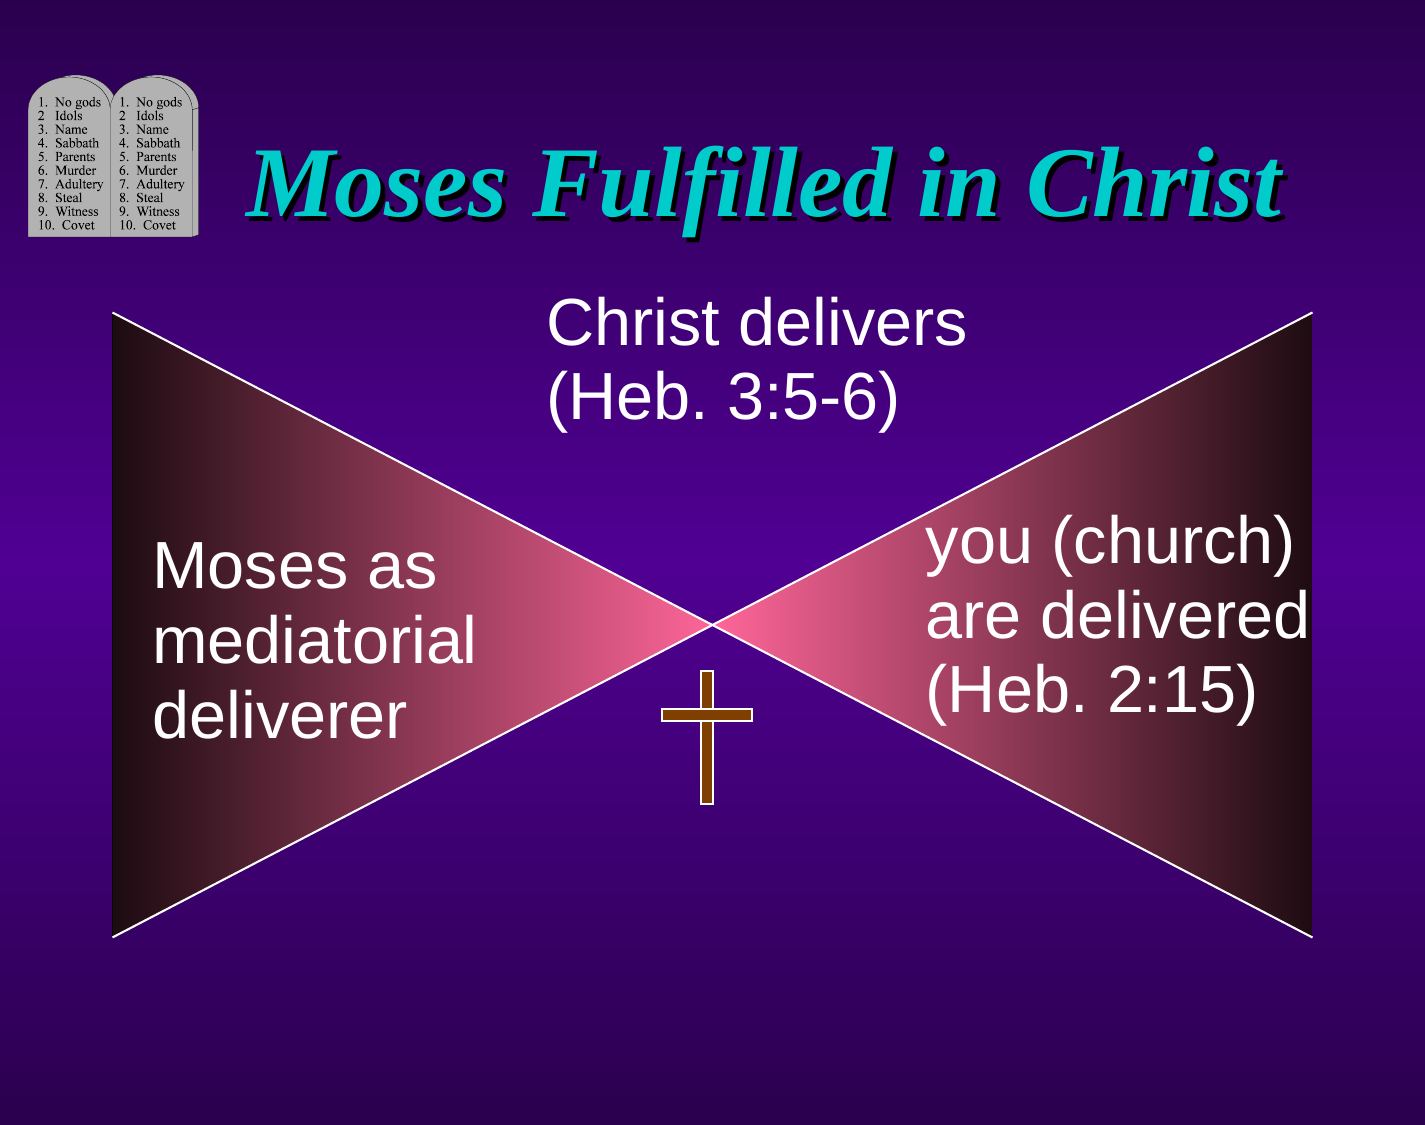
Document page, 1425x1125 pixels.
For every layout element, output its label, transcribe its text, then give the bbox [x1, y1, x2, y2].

text_box Moses as mediatorial deliverer [137, 520, 601, 761]
title Moses Fulfilled in Christ [231, 64, 1420, 301]
text_box [661, 671, 753, 804]
text_box [967, 314, 1313, 495]
text_box Christ delivers (Heb. 3:5-6) [530, 277, 1001, 442]
text_box you (church) are delivered (Heb. 2:15) [910, 495, 1341, 735]
text_box [601, 569, 708, 681]
text_box [717, 524, 910, 726]
text_box [928, 735, 1313, 936]
text_box [112, 314, 506, 936]
